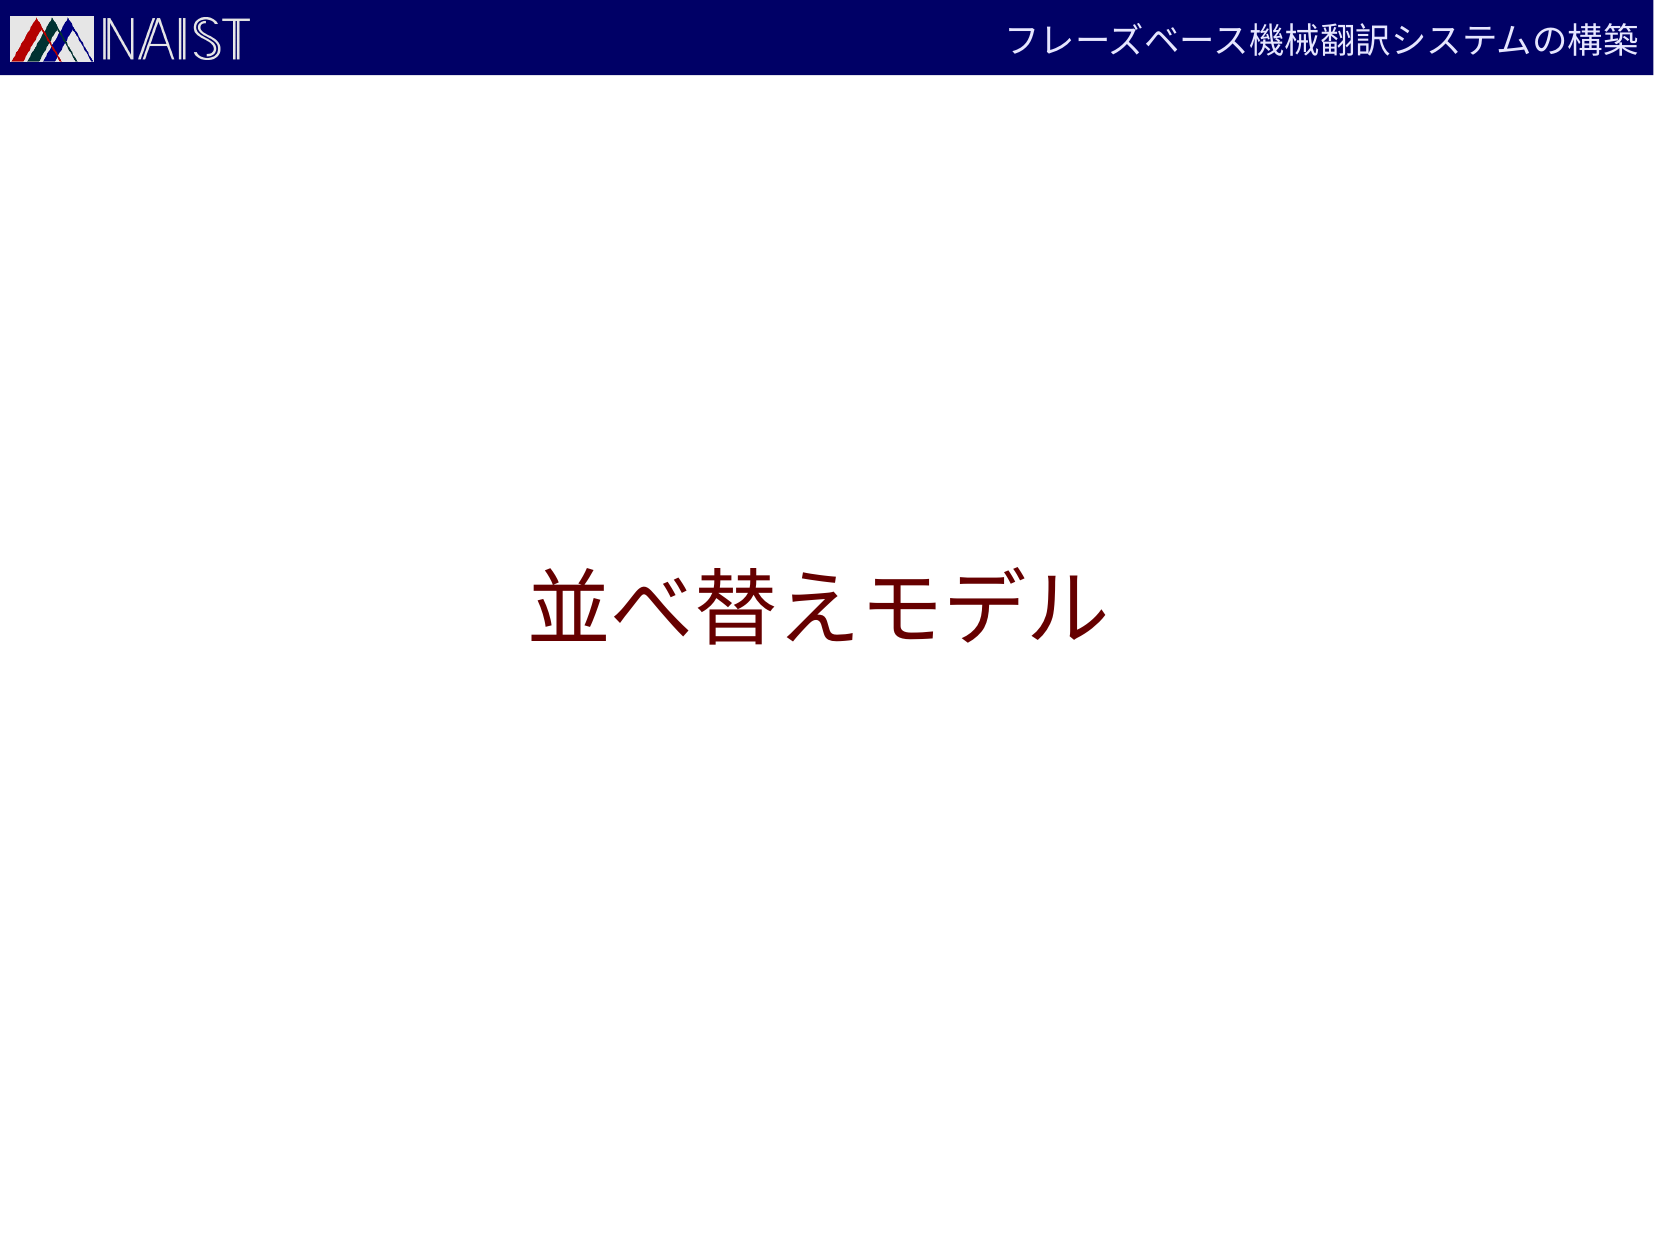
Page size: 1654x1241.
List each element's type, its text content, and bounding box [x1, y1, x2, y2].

title 並べ替えモデル [75, 506, 1564, 698]
picture [102, 17, 251, 60]
picture [10, 16, 94, 62]
